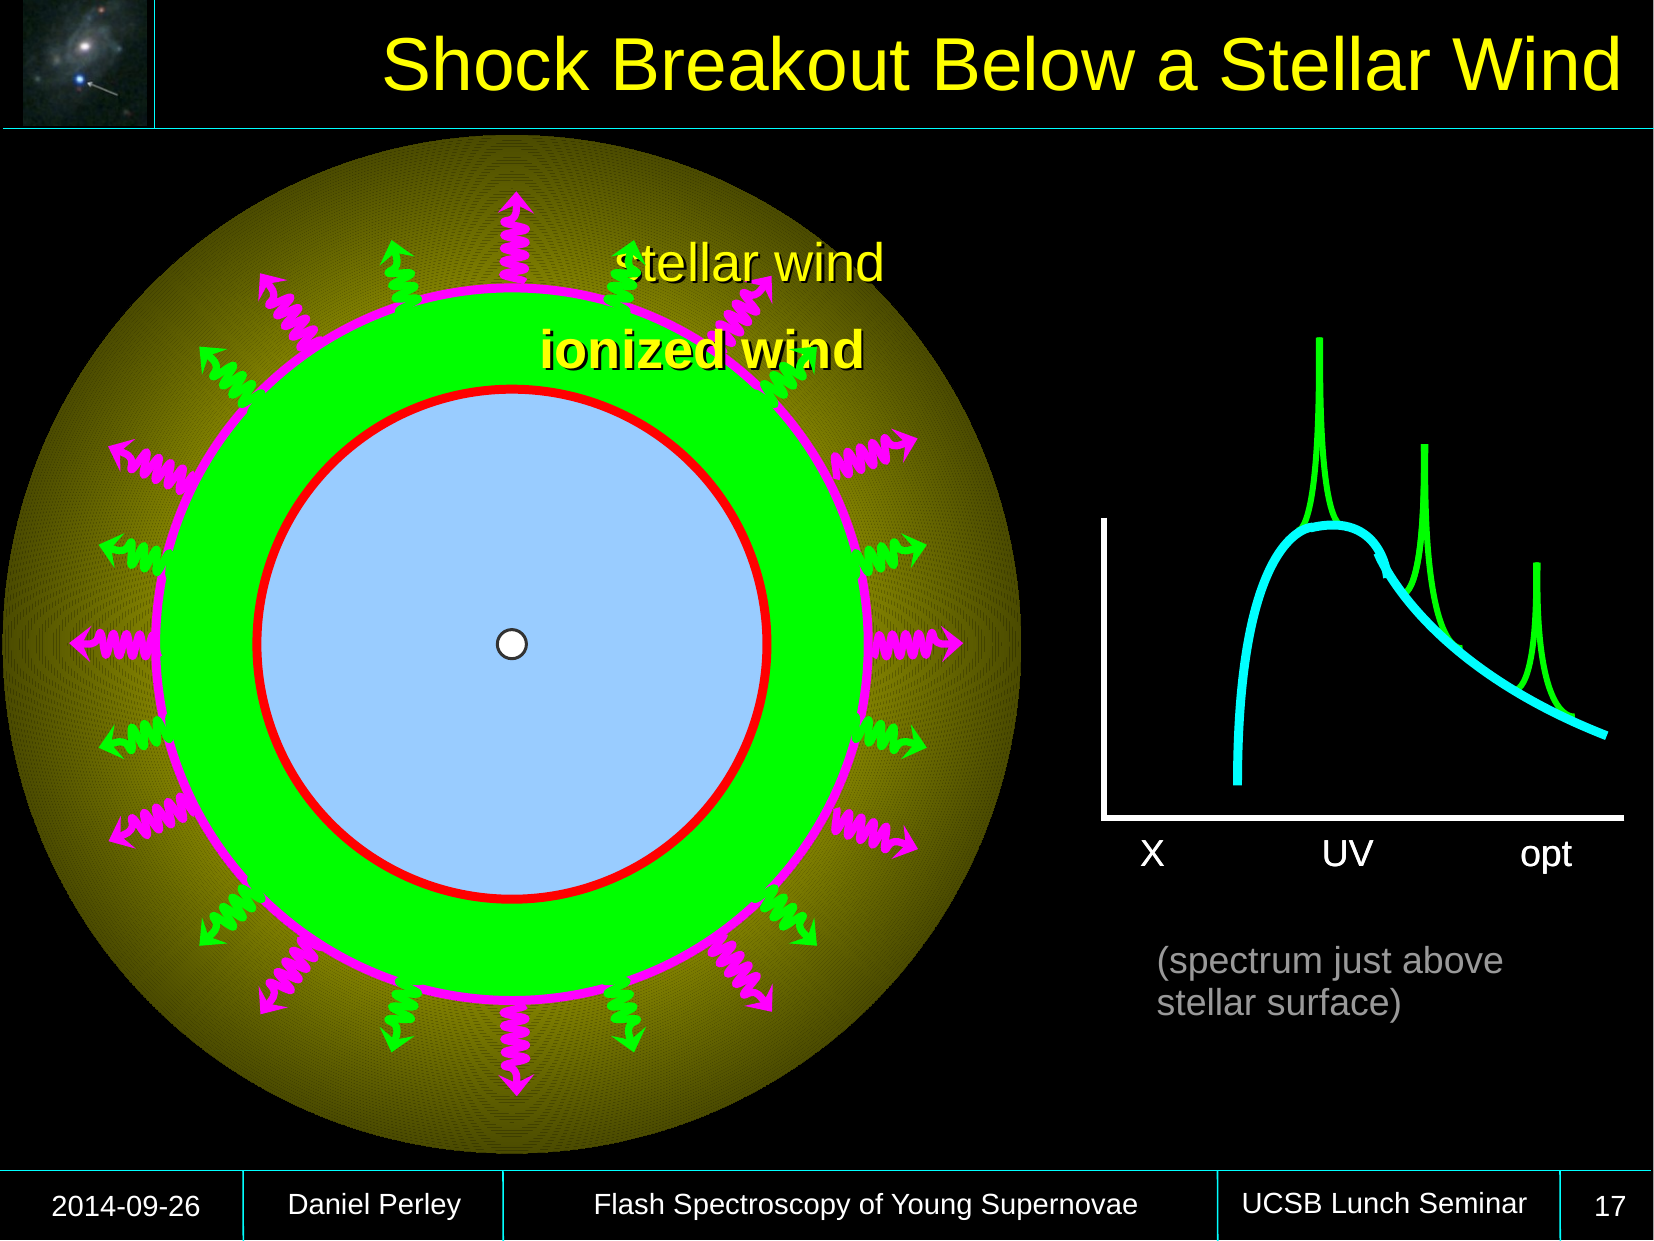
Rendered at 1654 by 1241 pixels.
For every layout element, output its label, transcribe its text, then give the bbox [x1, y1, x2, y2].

text_box [755, 301, 899, 311]
title Shock Breakout Below a Stellar Wind [187, 21, 1624, 108]
text_box ionized wind [525, 311, 938, 388]
text_box stellar wind [600, 224, 938, 301]
text_box [161, 293, 863, 996]
picture [23, 0, 147, 126]
text_box [1, 134, 1022, 1155]
text_box [632, 301, 734, 311]
text_box X UV opt [1125, 825, 1613, 882]
text_box (spectrum just above stellar surface) [1138, 928, 1627, 1034]
